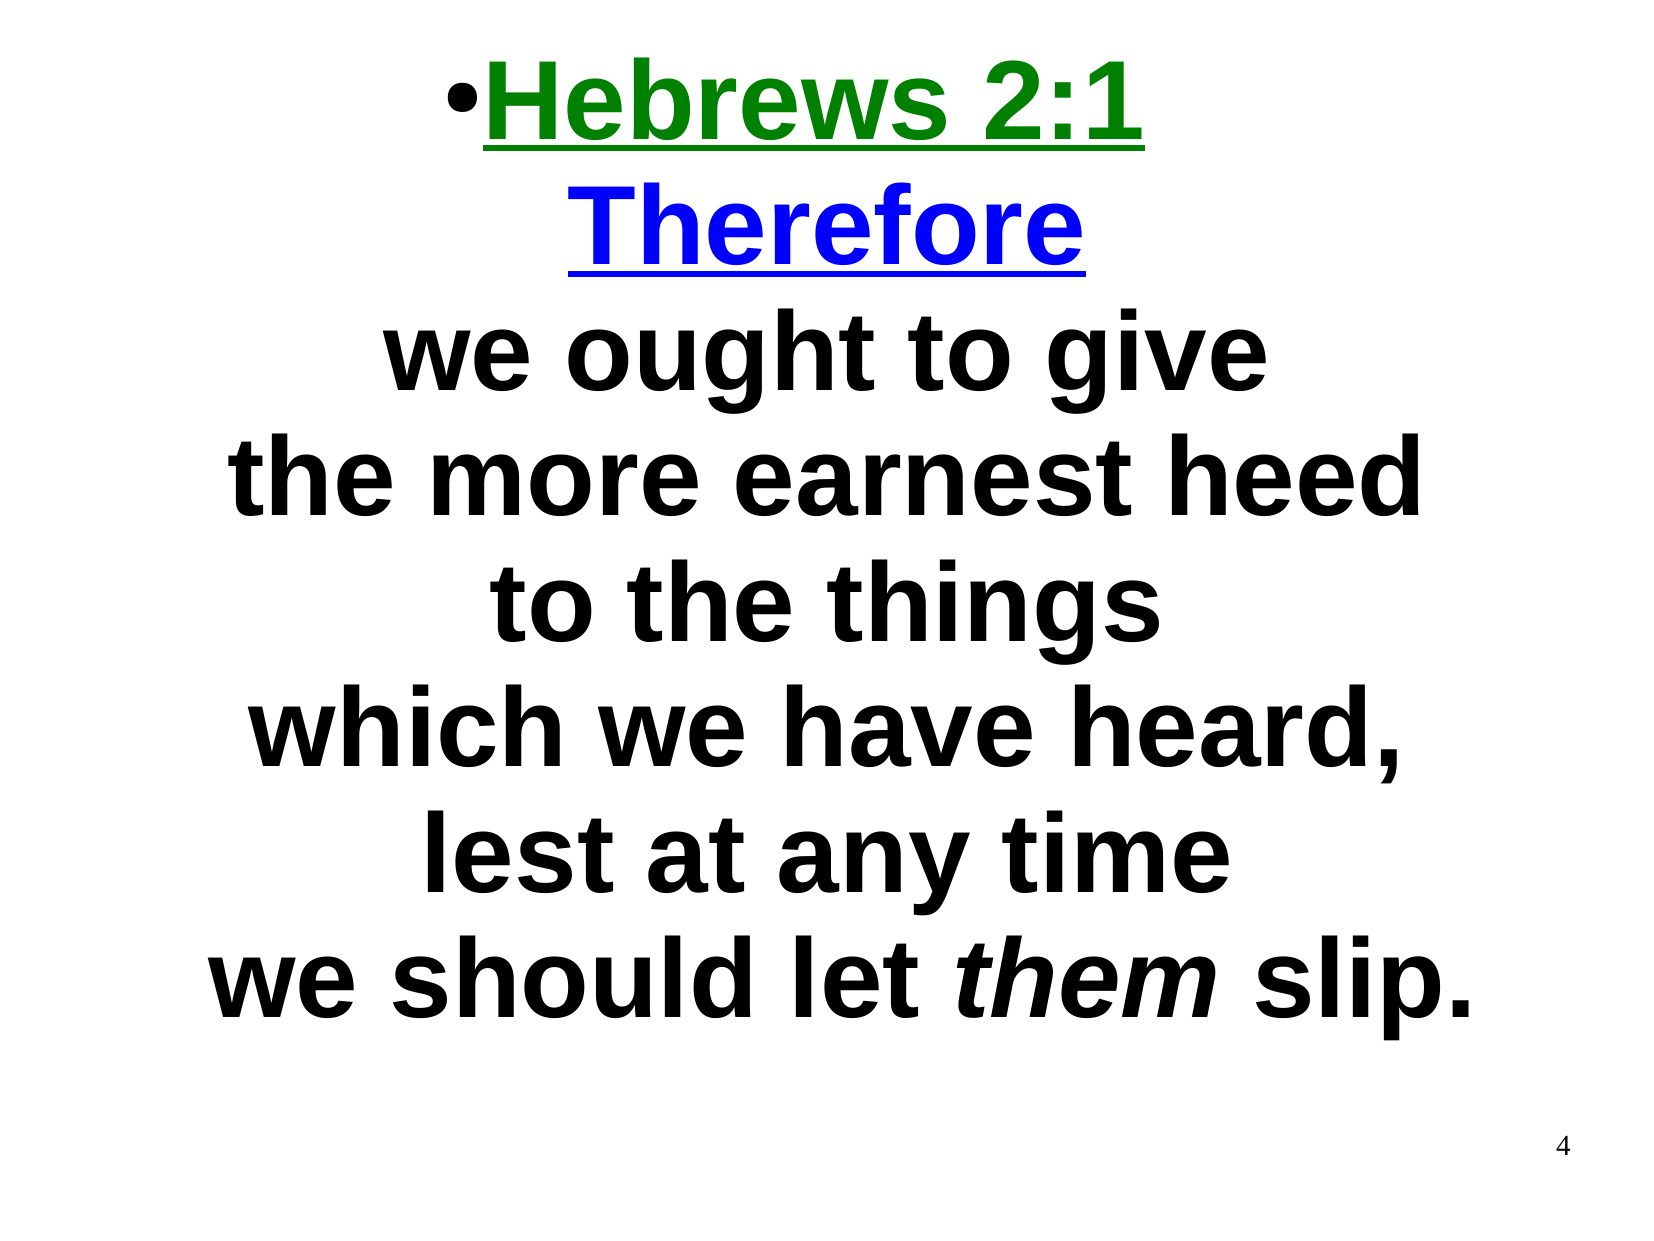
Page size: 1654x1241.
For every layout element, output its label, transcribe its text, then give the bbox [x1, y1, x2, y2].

list Hebrews 2:1 Therefore we ought to give the more earnest heed to the things which we have heard, lest at any time we should let them slip. [37, 37, 1613, 1238]
